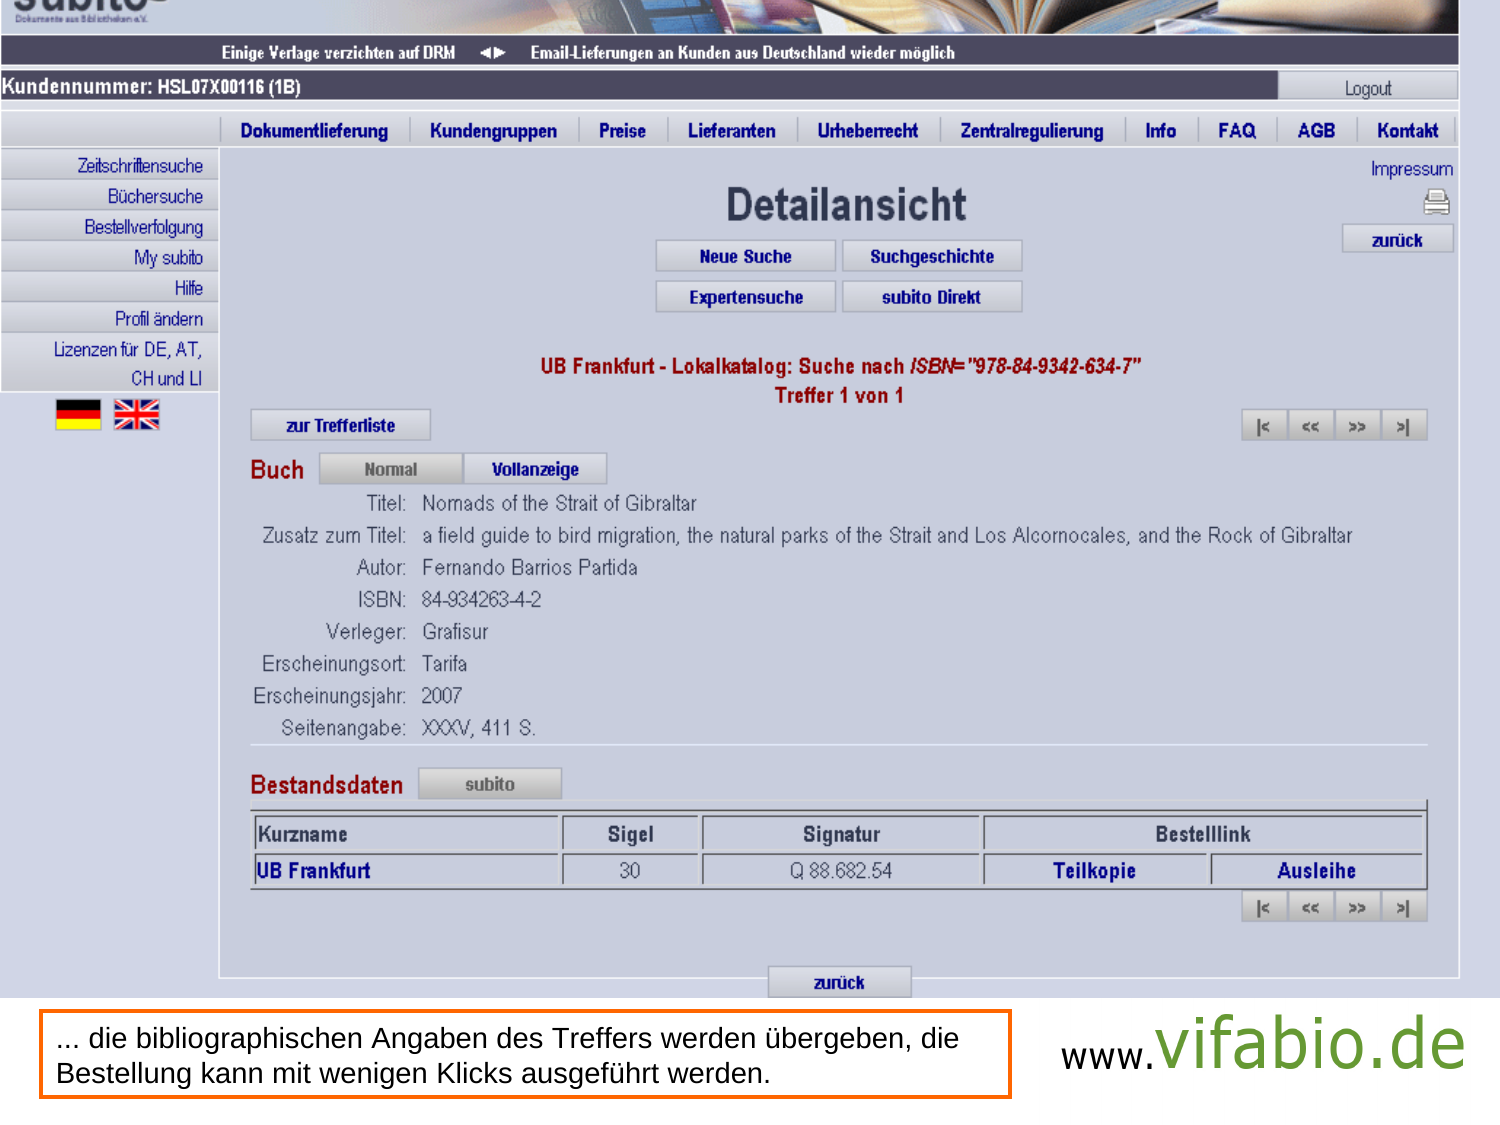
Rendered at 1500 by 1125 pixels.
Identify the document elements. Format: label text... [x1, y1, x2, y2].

text_box ... die bibliographischen Angaben des Treffers werden übergeben, die Bestellung kann mit wenigen Klicks ausgeführt werden. [41, 1011, 1010, 1097]
picture [0, 0, 1500, 1125]
